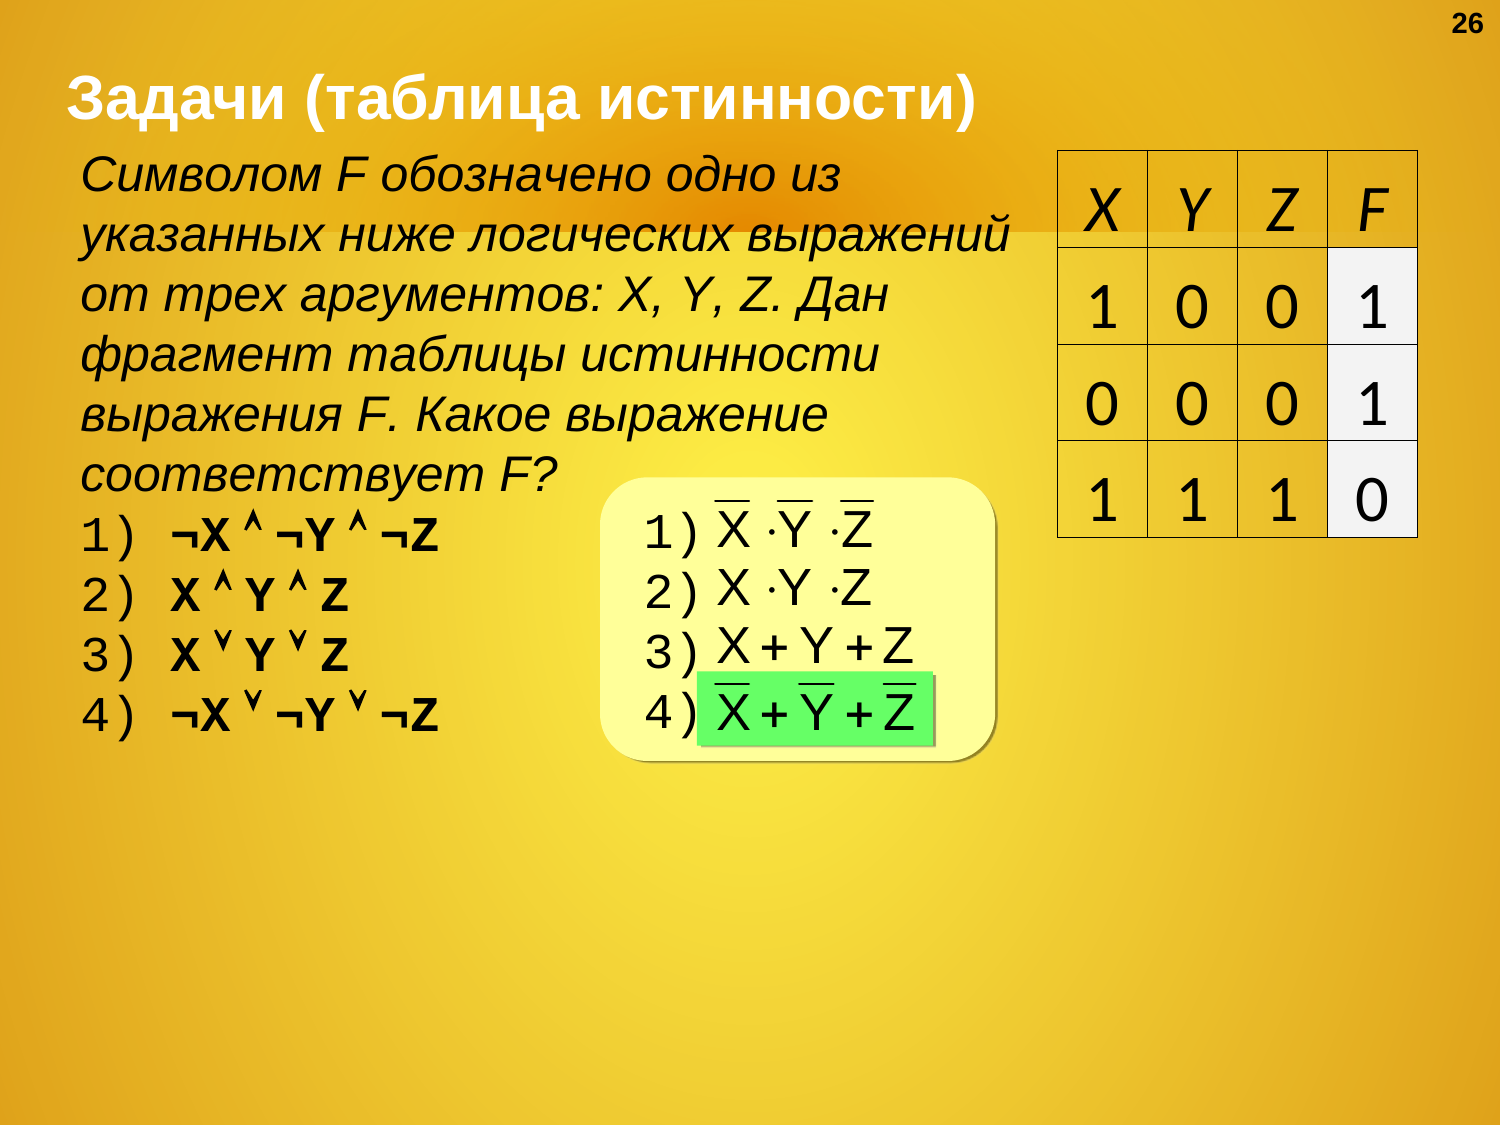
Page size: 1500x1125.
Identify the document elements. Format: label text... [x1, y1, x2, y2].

table_cell 1 [1238, 441, 1327, 537]
table_header F [1328, 151, 1417, 247]
table_cell 1 [1058, 248, 1147, 344]
table_cell 1 [1058, 441, 1147, 537]
text_box Символом F обозначено одно из указанных ниже логических выражений от трех аргументов: X, Y, Z. Дан фрагмент таблицы истинности выражения F. Какое выражение соответствует F? ¬X  ¬Y  ¬Z X  Y  Z X  Y  Z ¬X  ¬Y  ¬Z [65, 134, 1047, 750]
text_box <номер> [1148, 0, 1499, 75]
table_cell 0 [1148, 345, 1237, 440]
table_cell 0 [1238, 248, 1327, 344]
table_cell 0 [1328, 441, 1417, 537]
table_cell 1 [1148, 441, 1237, 537]
table_cell 0 [1058, 345, 1147, 440]
chart [706, 490, 926, 671]
text_box [600, 477, 996, 761]
table_cell 1 [1328, 345, 1417, 440]
table_header X [1058, 151, 1147, 247]
title Задачи (таблица истинности) [51, 49, 1426, 127]
table_cell 1 [1328, 248, 1417, 344]
table_header Z [1238, 151, 1327, 247]
table_cell 0 [1238, 345, 1327, 440]
chart [706, 673, 926, 740]
table_cell 0 [1148, 248, 1237, 344]
table_header Y [1148, 151, 1237, 247]
